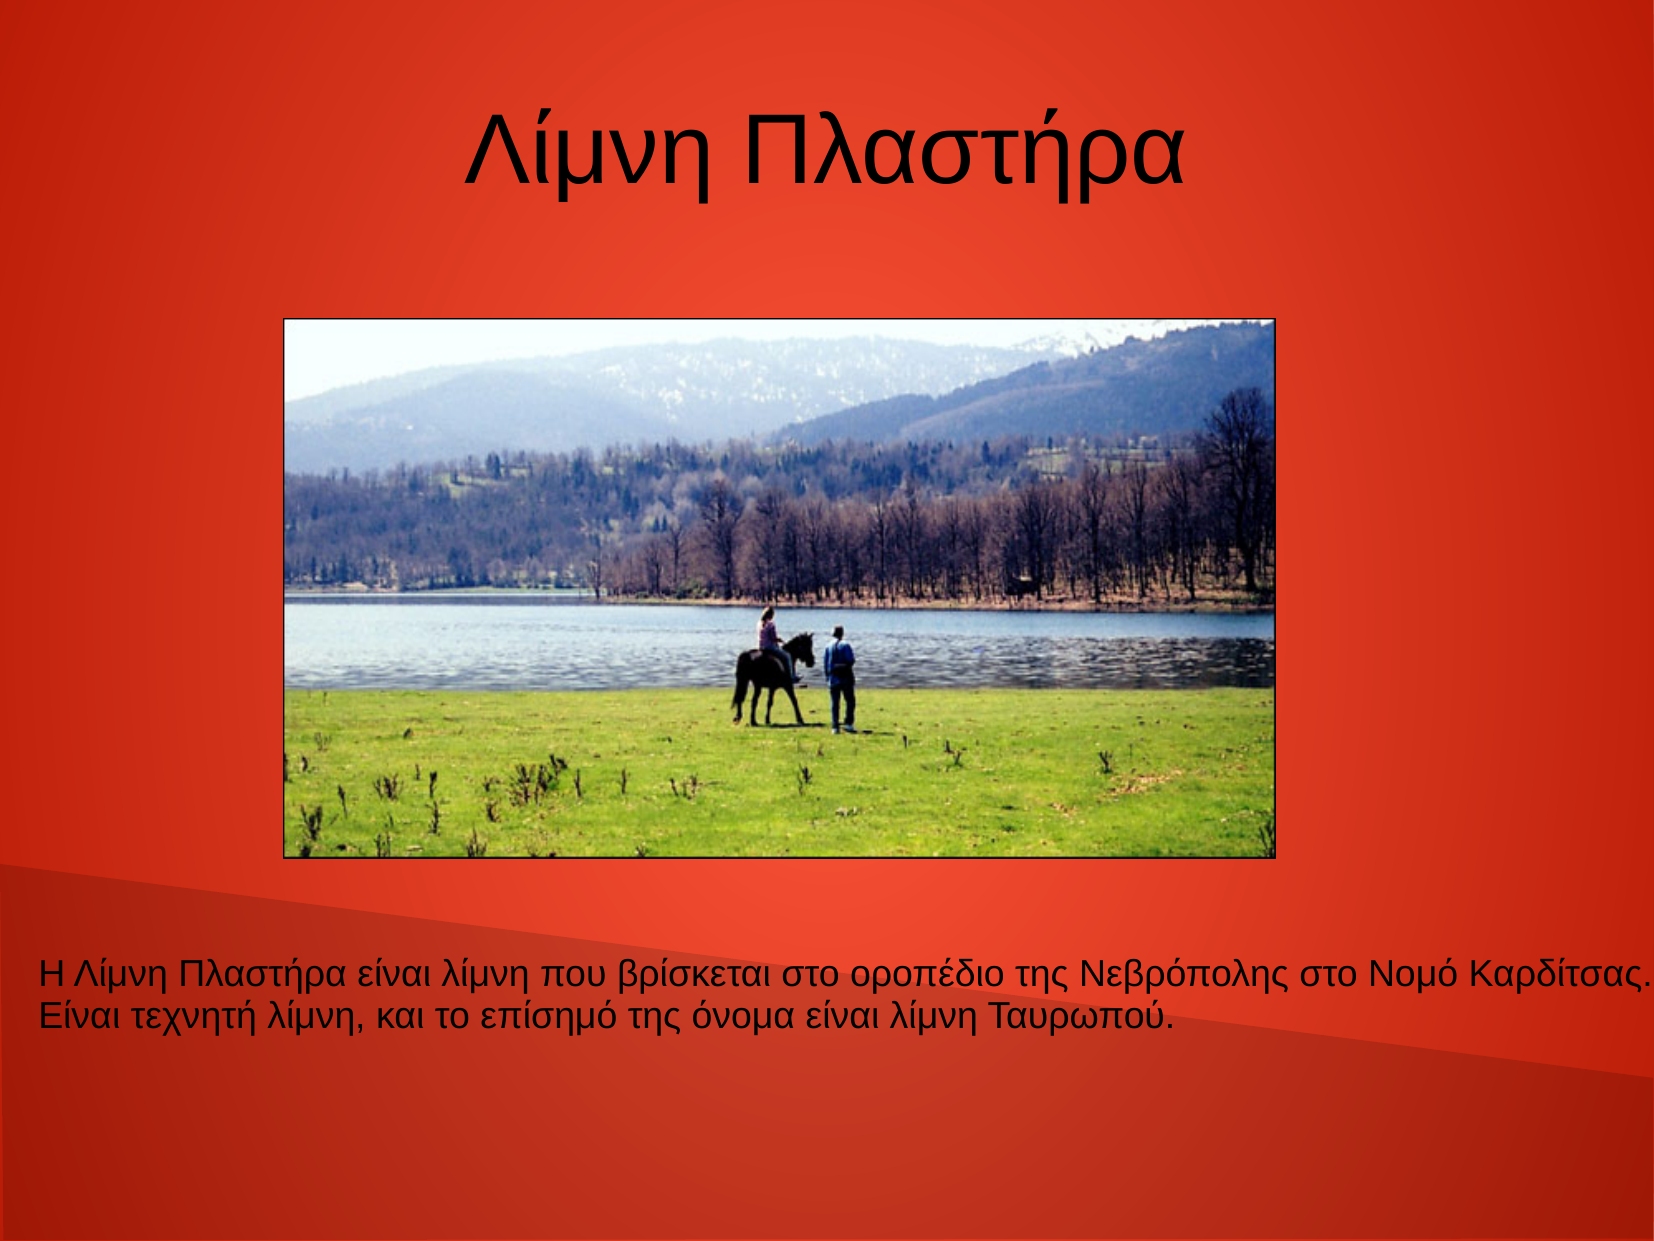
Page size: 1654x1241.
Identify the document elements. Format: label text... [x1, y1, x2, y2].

picture [283, 318, 1276, 859]
text_box Η Λίμνη Πλαστήρα είναι λίμνη που βρίσκεται στο οροπέδιο της Νεβρόπολης στο Νομό Καρδίτσας. Είναι τεχνητή λίμνη, και το επίσημό της όνομα είναι λίμνη Ταυρωπού. [23, 944, 1654, 1044]
title Λίμνη Πλαστήρα [82, 47, 1571, 252]
